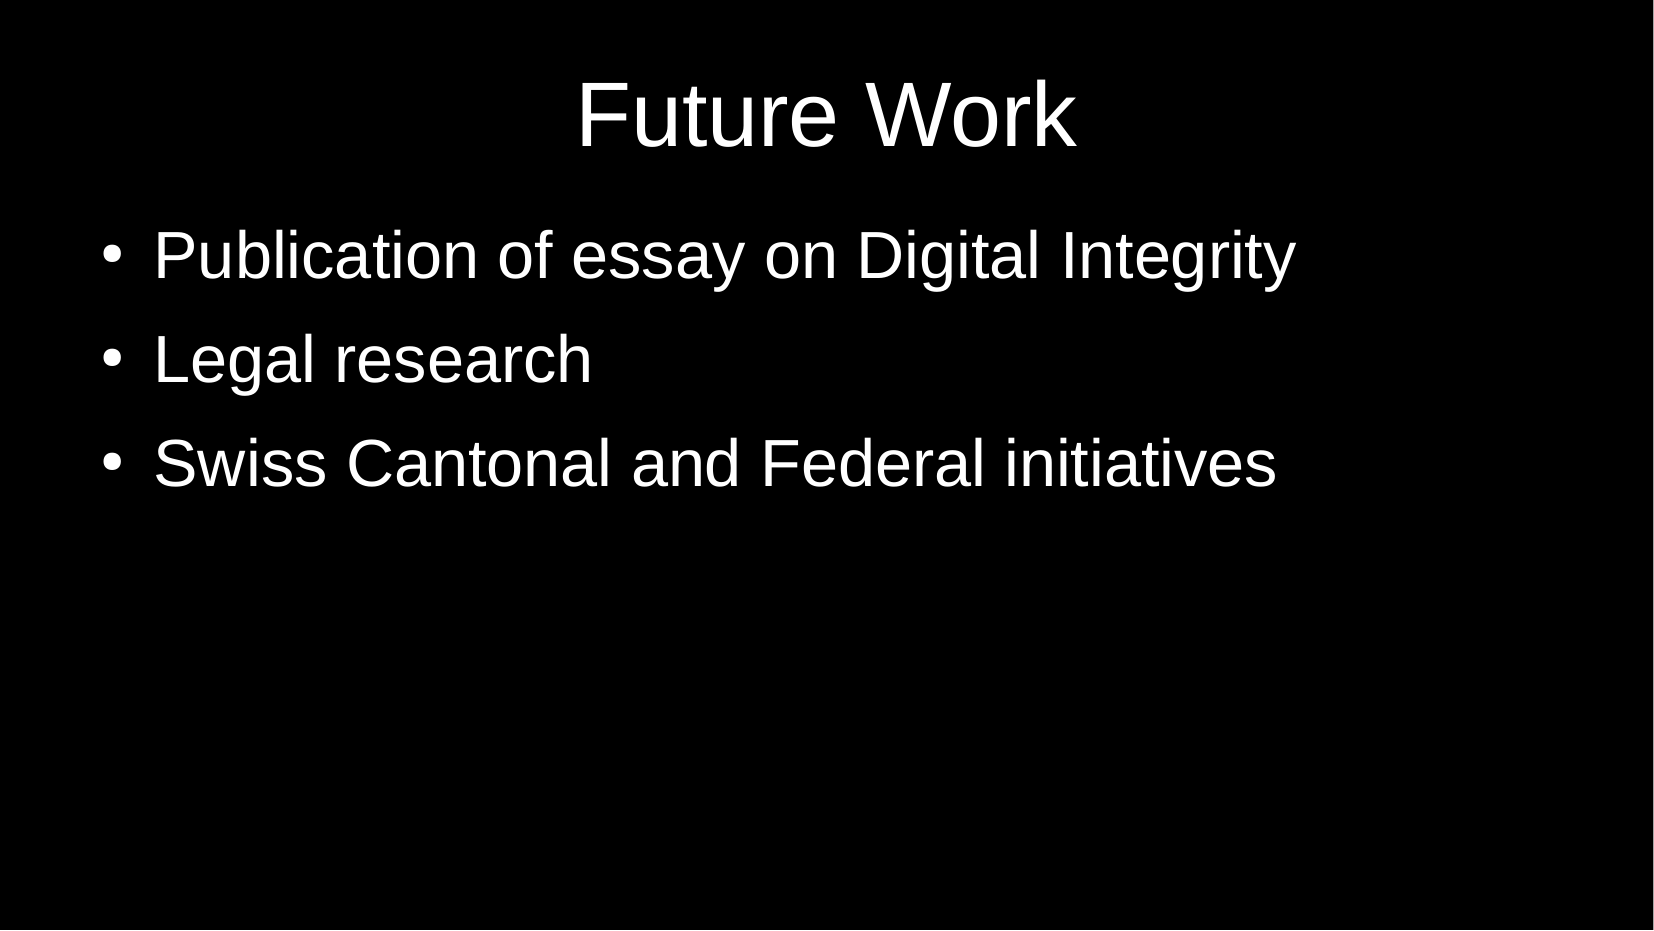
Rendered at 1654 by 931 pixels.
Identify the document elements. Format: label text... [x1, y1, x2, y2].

list Publication of essay on Digital Integrity Legal research Swiss Cantonal and Federal initiatives [82, 217, 1571, 758]
title Future Work [82, 37, 1571, 193]
